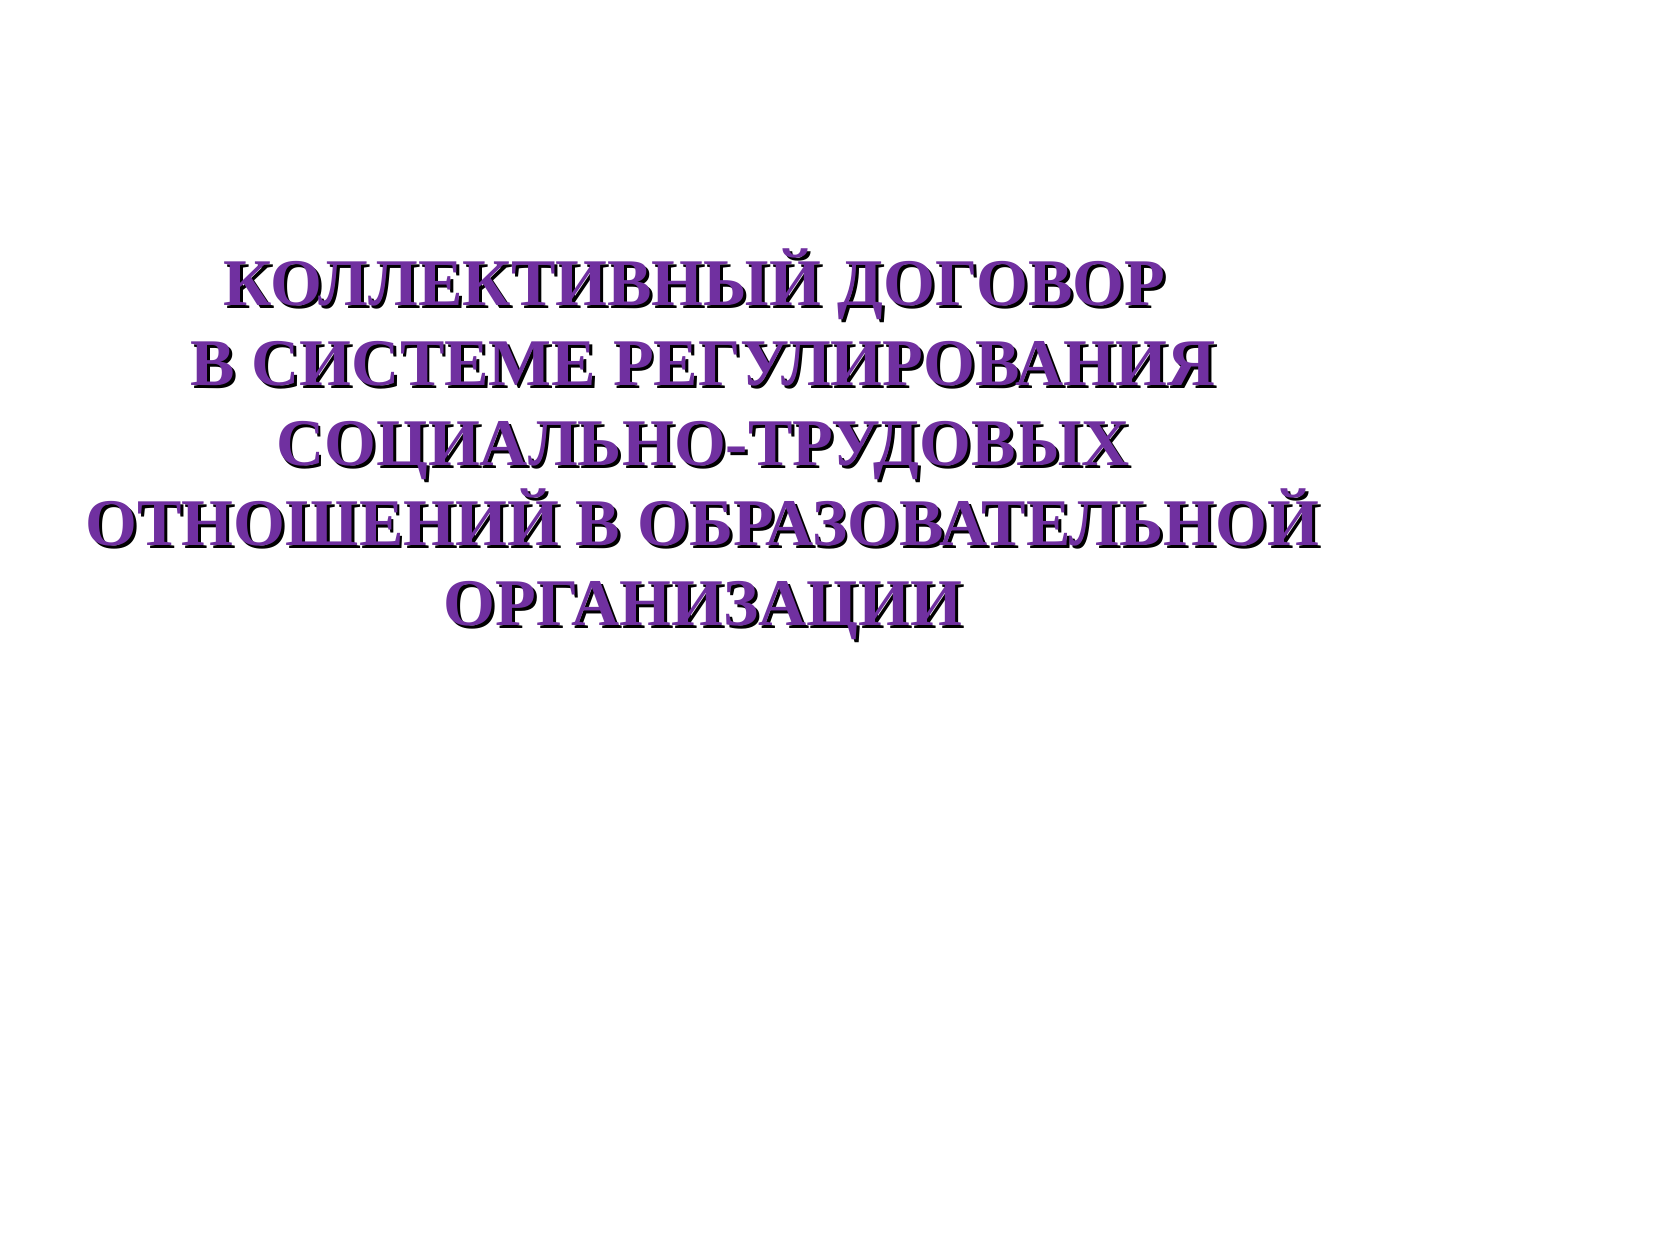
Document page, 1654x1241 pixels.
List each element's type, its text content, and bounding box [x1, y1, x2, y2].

text_box КОЛЛЕКТИВНЫЙ ДОГОВОР В СИСТЕМЕ РЕГУЛИРОВАНИЯ СОЦИАЛЬНО-ТРУДОВЫХ ОТНОШЕНИЙ В ОБРАЗОВАТЕЛЬНОЙ ОРГАНИЗАЦИИ [13, 18, 1358, 789]
